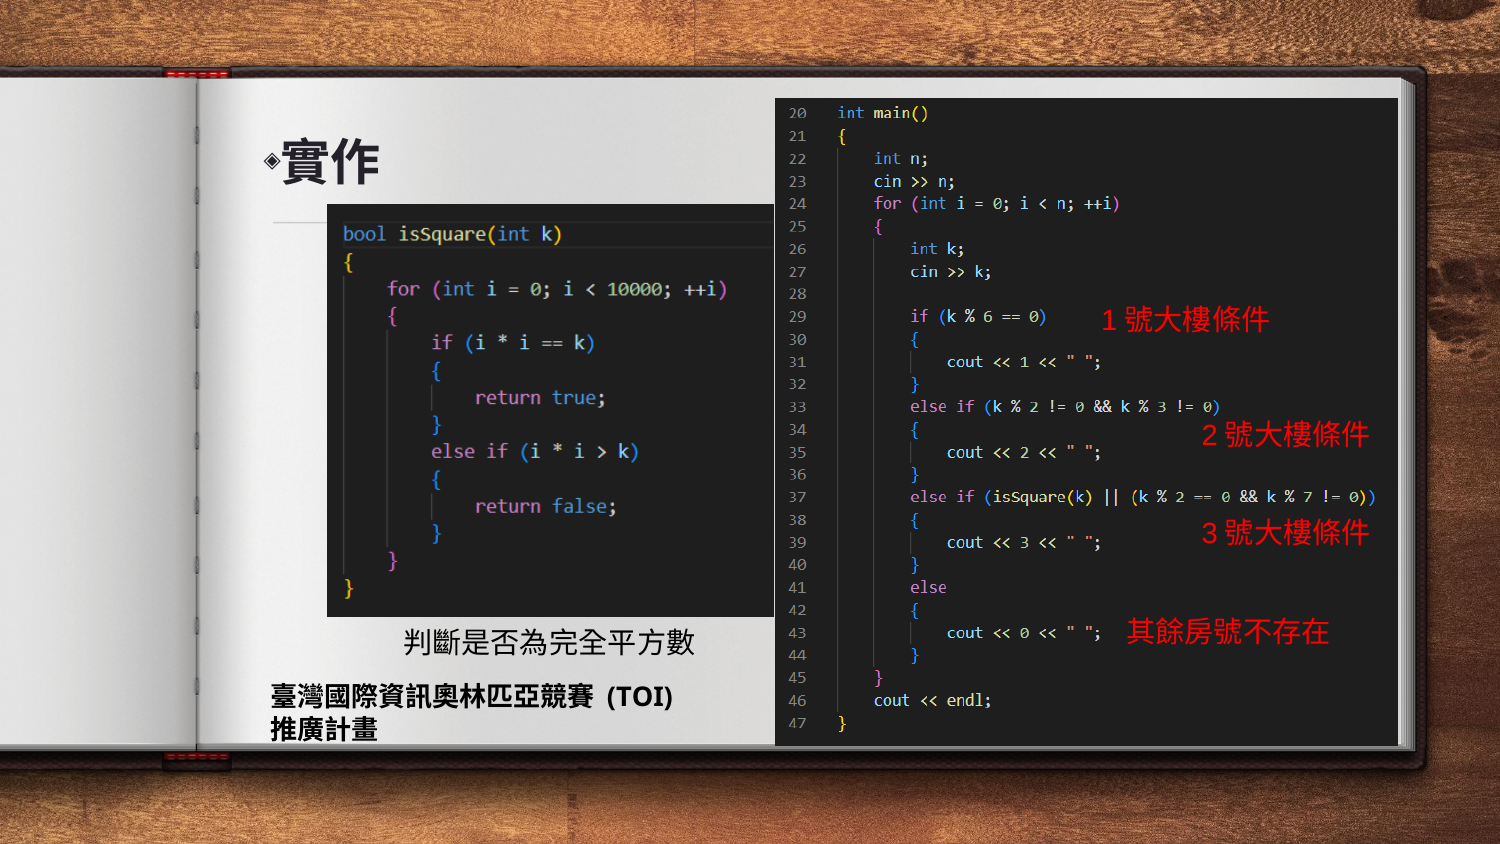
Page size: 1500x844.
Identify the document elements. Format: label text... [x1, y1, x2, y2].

picture [775, 98, 1398, 746]
text_box 實作 [248, 115, 775, 205]
text_box 其餘房號不存在 [1111, 605, 1348, 657]
text_box 3號大樓條件 [1186, 507, 1381, 558]
picture [327, 204, 774, 617]
text_box 1號大樓條件 [1086, 293, 1280, 345]
text_box 2號大樓條件 [1186, 408, 1381, 459]
text_box 判斷是否為完全平方數 [388, 616, 713, 668]
